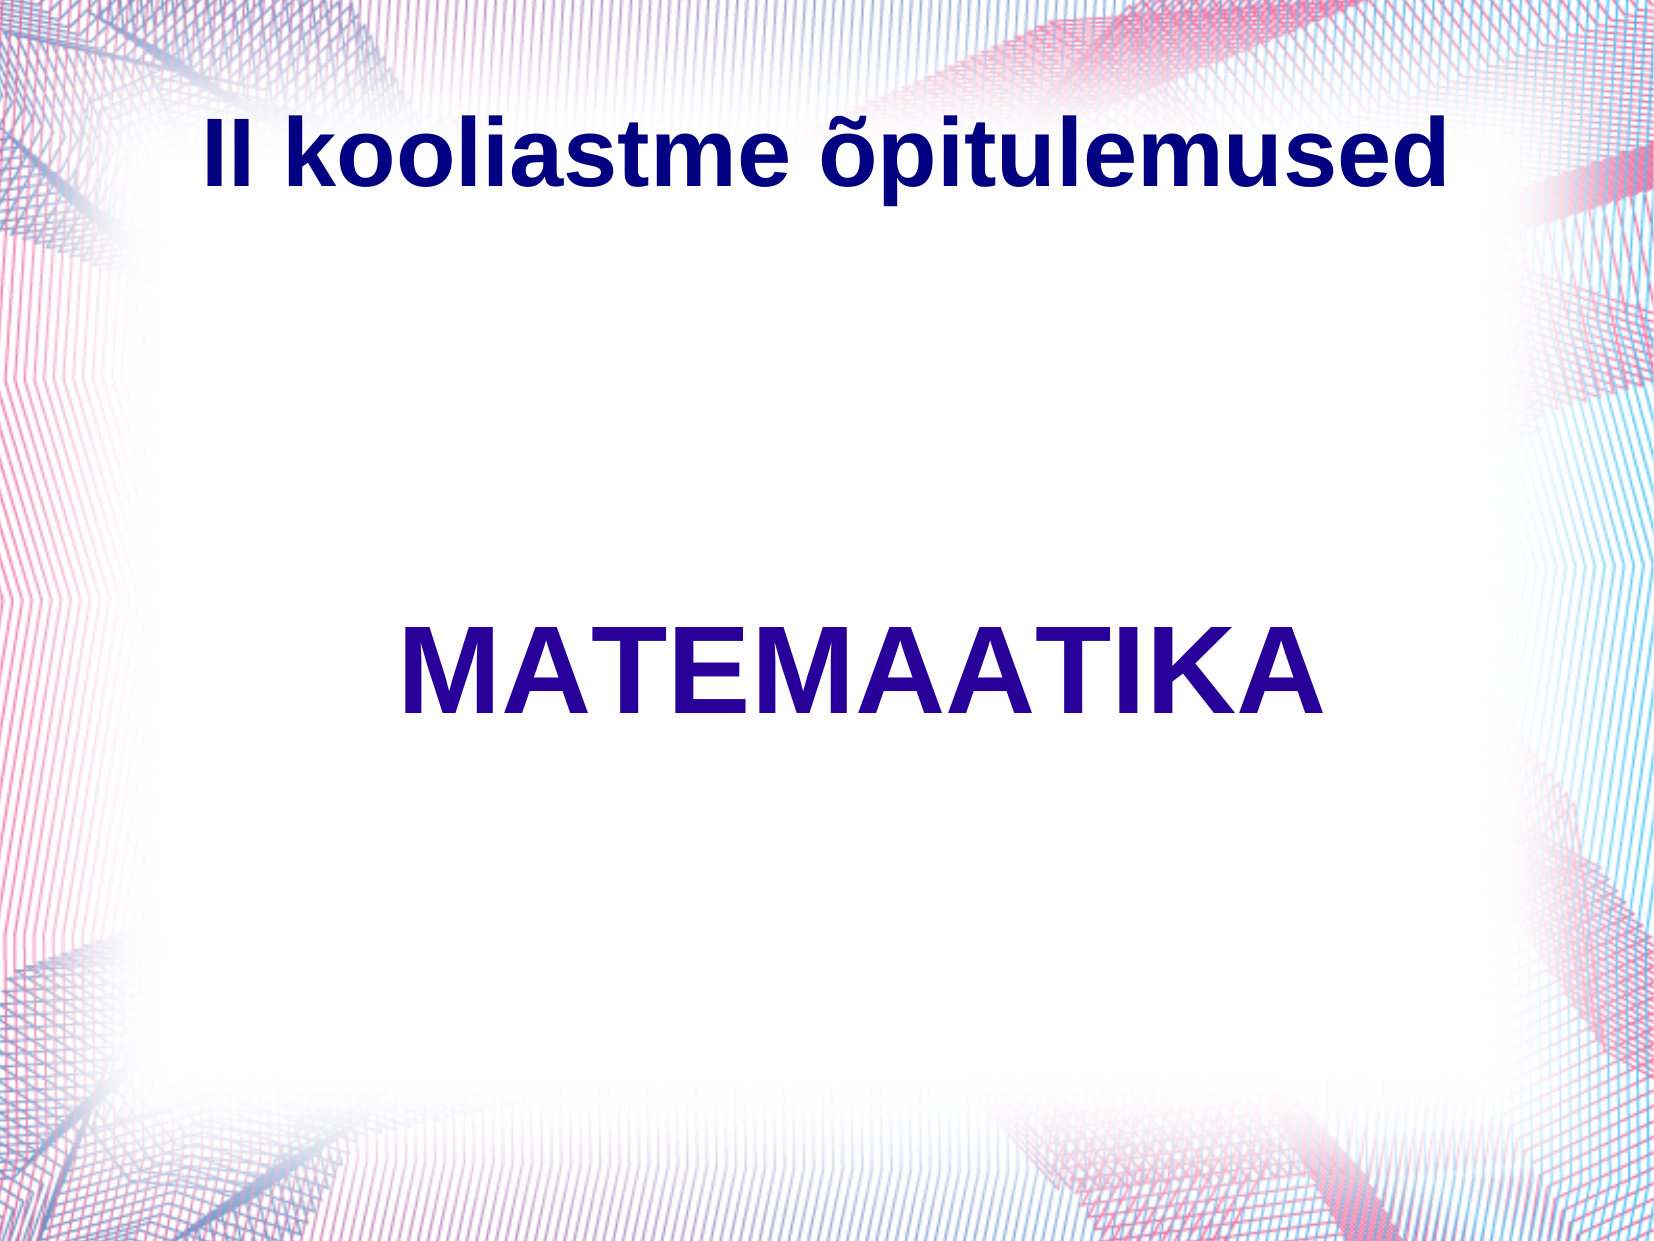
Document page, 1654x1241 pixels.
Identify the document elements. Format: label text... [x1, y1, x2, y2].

picture [0, 0, 1654, 1241]
list MATEMAATIKA [82, 290, 1571, 1109]
title II kooliastme õpitulemused [82, 49, 1571, 257]
